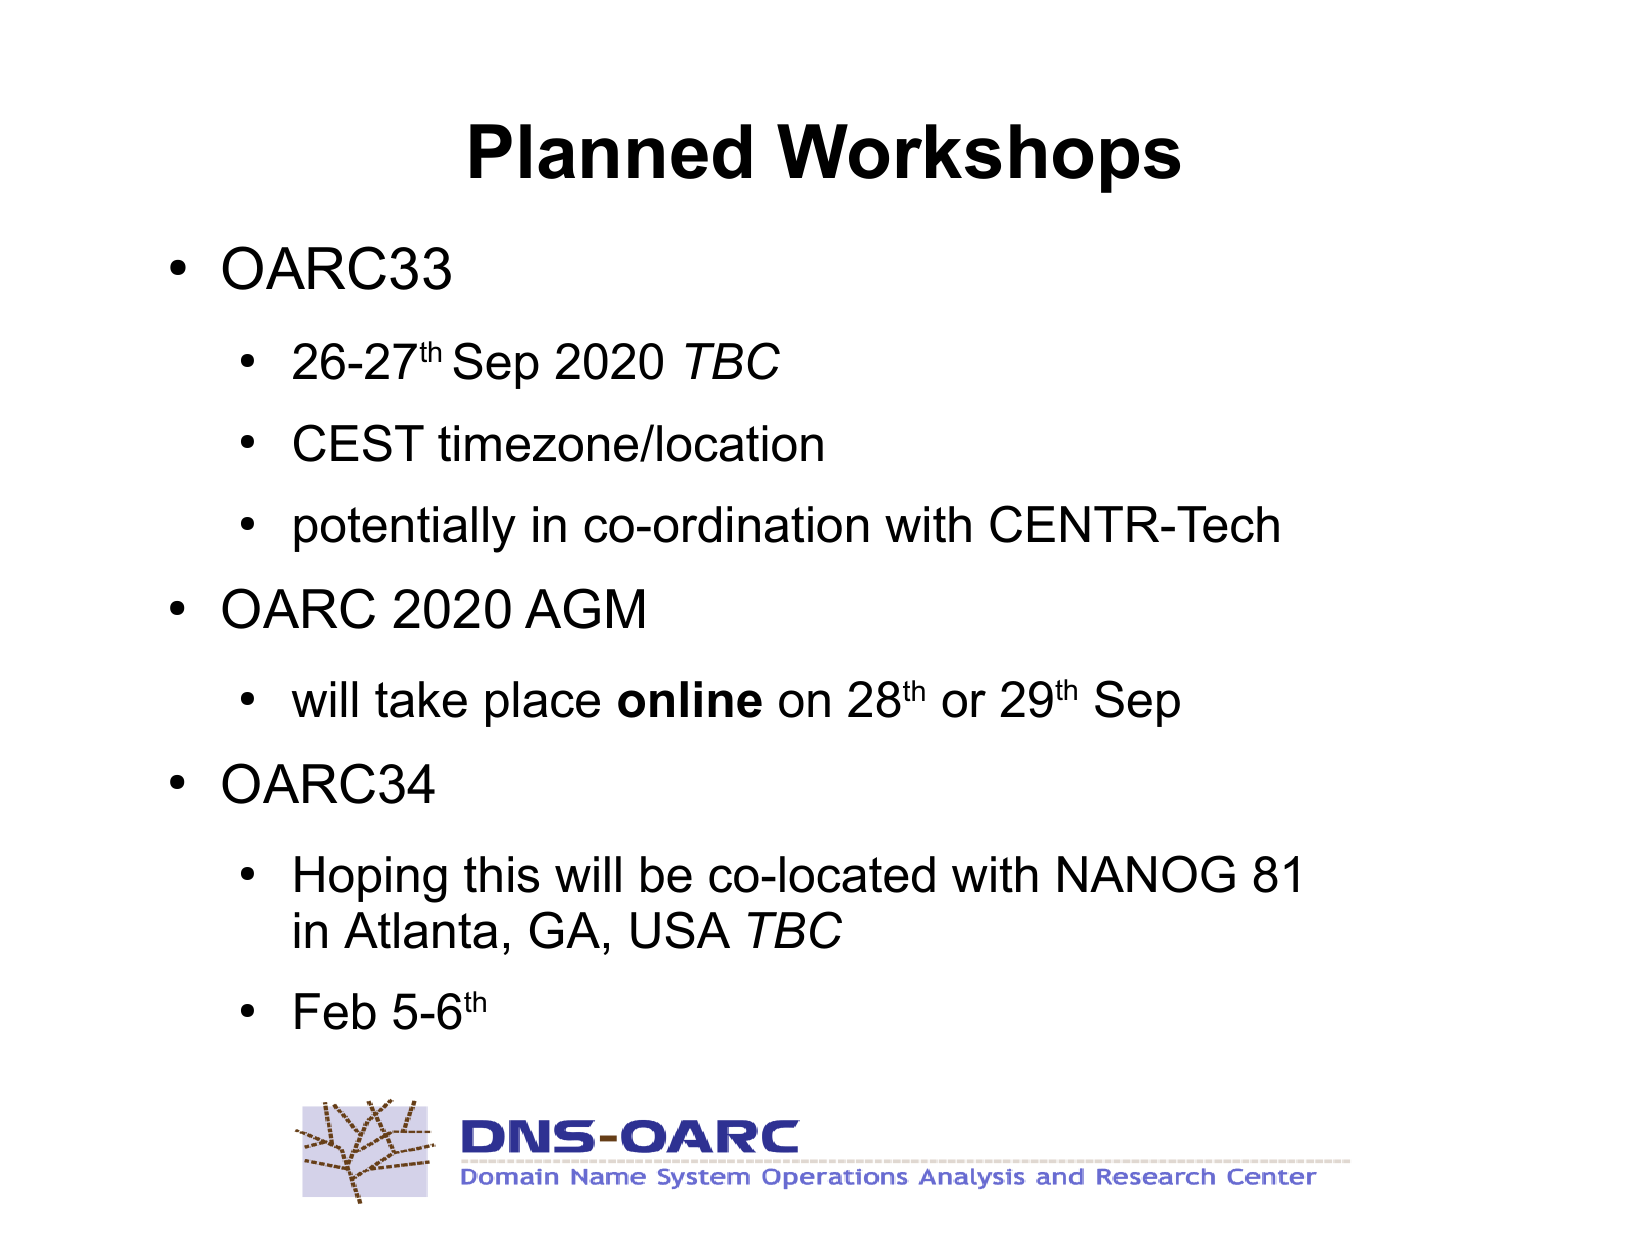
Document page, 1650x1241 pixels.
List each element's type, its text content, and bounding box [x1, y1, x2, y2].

picture [235, 1092, 1385, 1211]
title Planned Workshops [82, 49, 1568, 257]
list OARC33 26-27th Sep 2020 TBC CEST timezone/location potentially in co-ordination with CENTR-Tech OARC 2020 AGM will take place online on 28th or 29th Sep OARC34 Hoping this will be co-located with NANOG 81 in Atlanta, GA, USA TBC Feb 5-6th [150, 236, 1501, 899]
